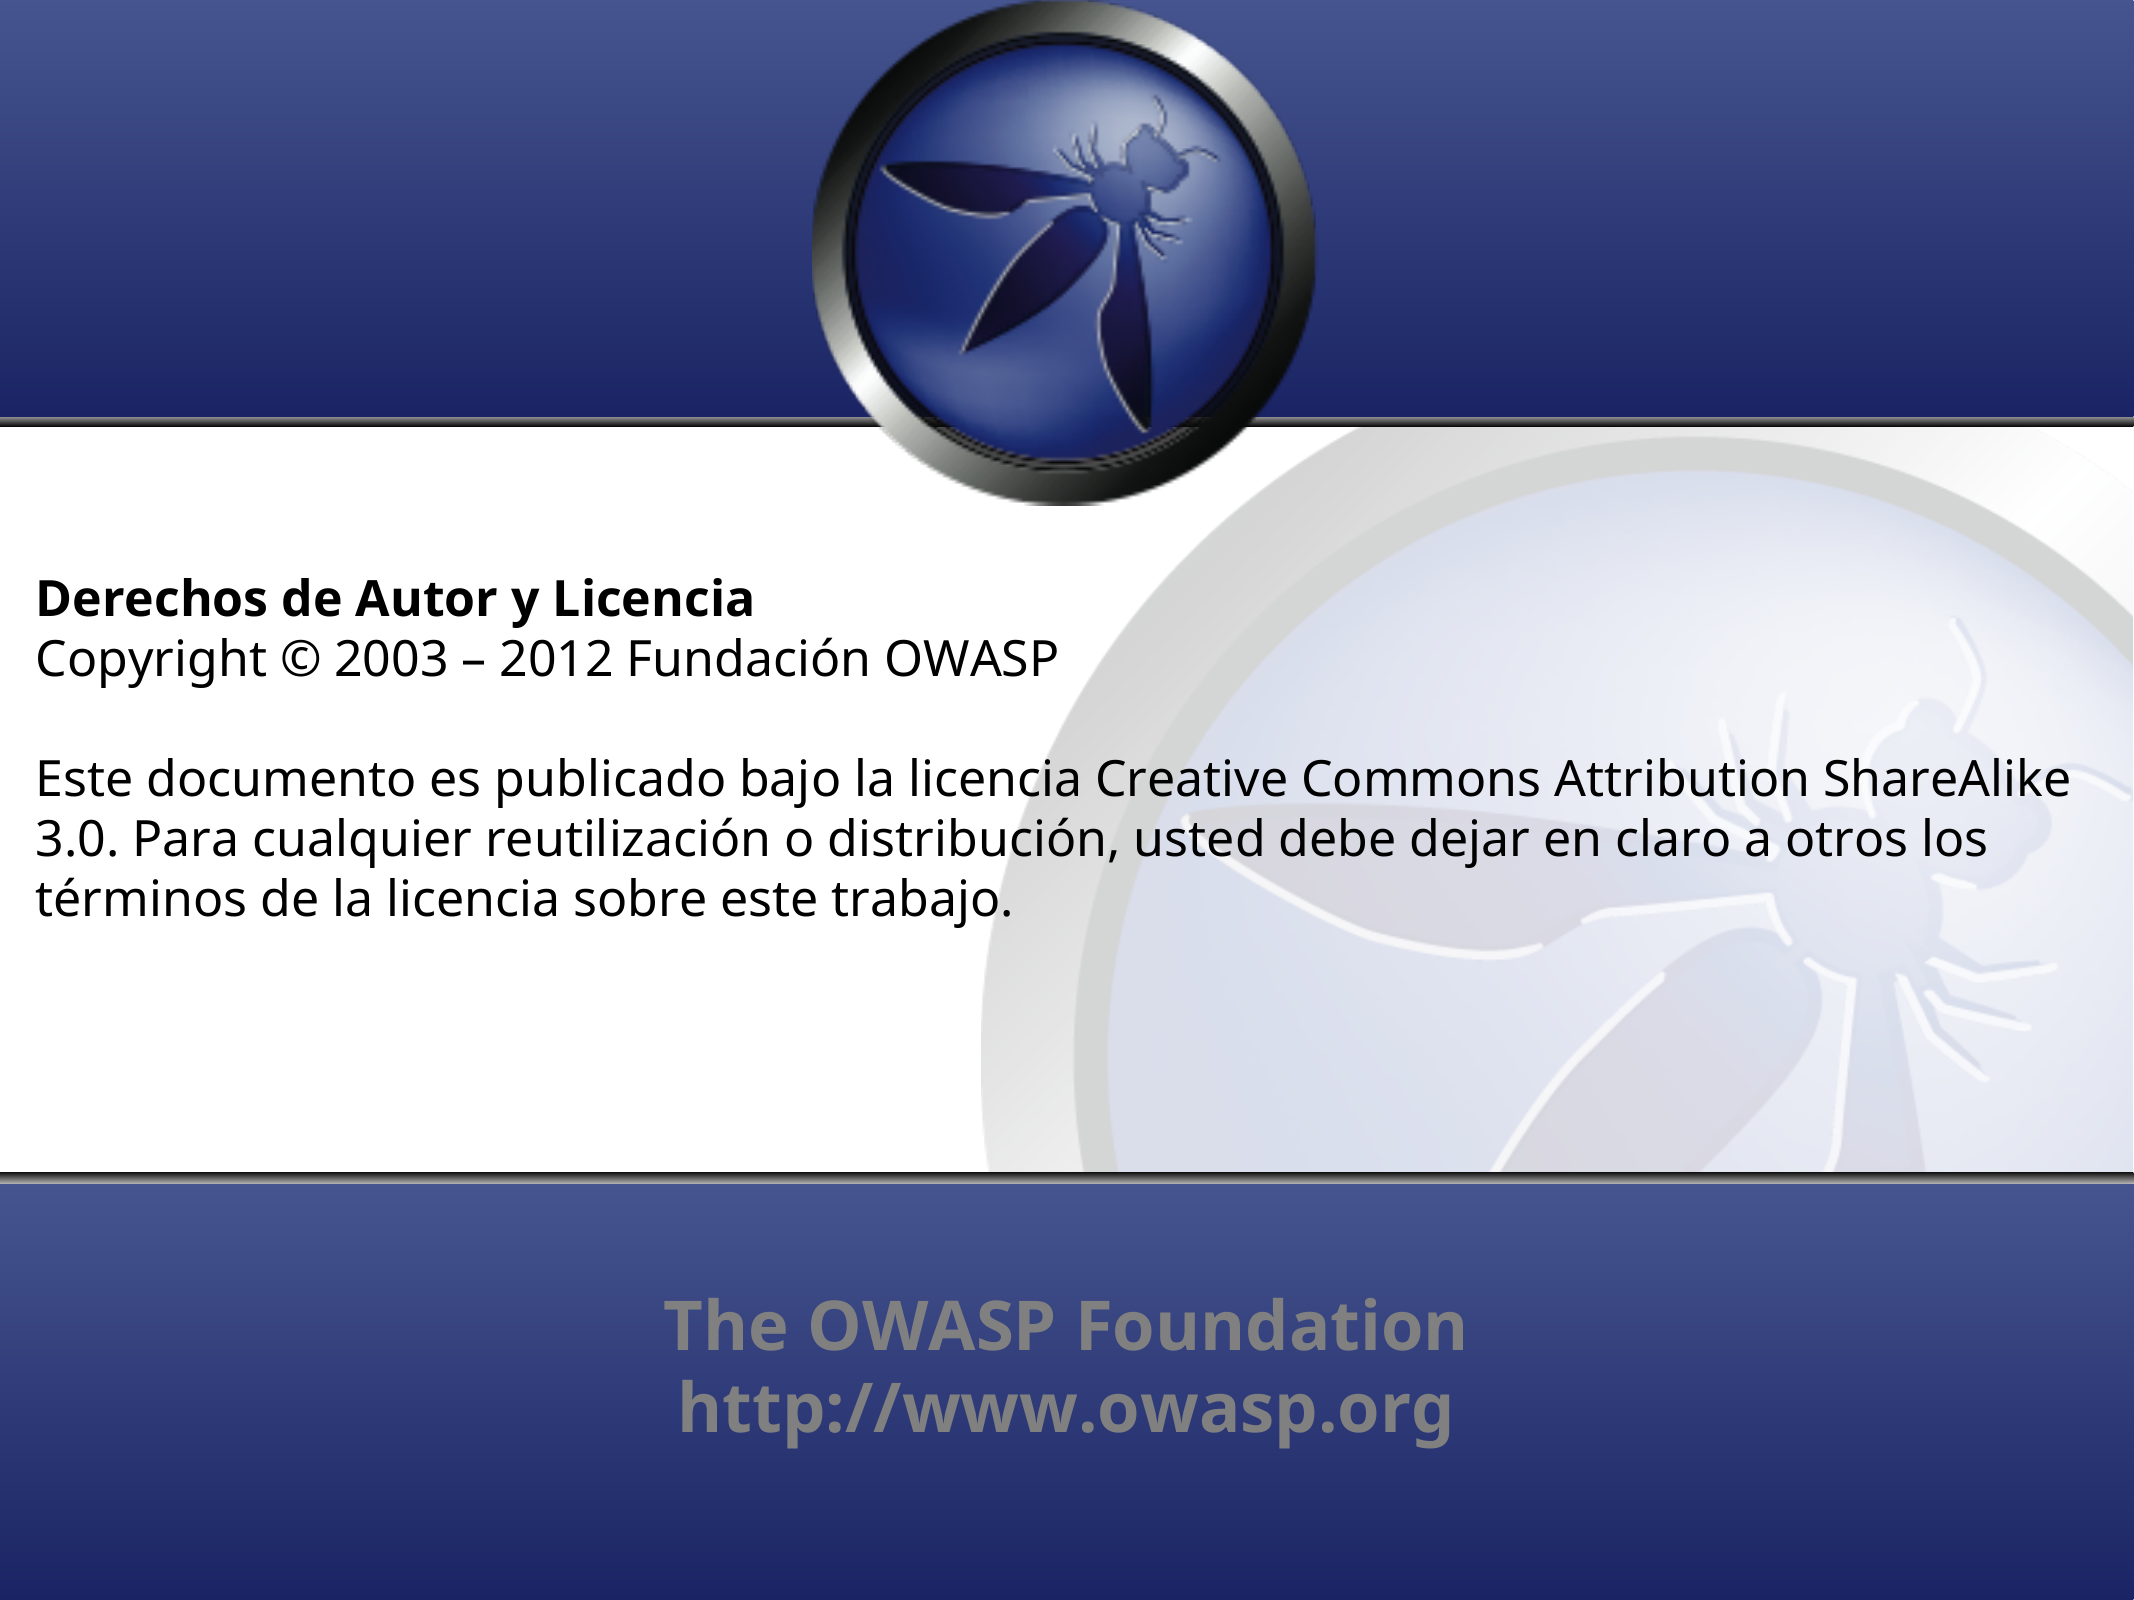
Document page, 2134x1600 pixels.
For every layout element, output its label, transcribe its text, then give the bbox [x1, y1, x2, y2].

picture [812, 0, 2134, 1600]
text_box The OWASP Foundation http://www.owasp.org [196, 1270, 1937, 1458]
text_box Derechos de Autor y Licencia Copyright © 2003 – 2012 Fundación OWASP Este documento es publicado bajo la licencia Creative Commons Attribution ShareAlike 3.0. Para cualquier reutilización o distribución, usted debe dejar en claro a otros los términos de la licencia sobre este trabajo. [20, 468, 2113, 1084]
